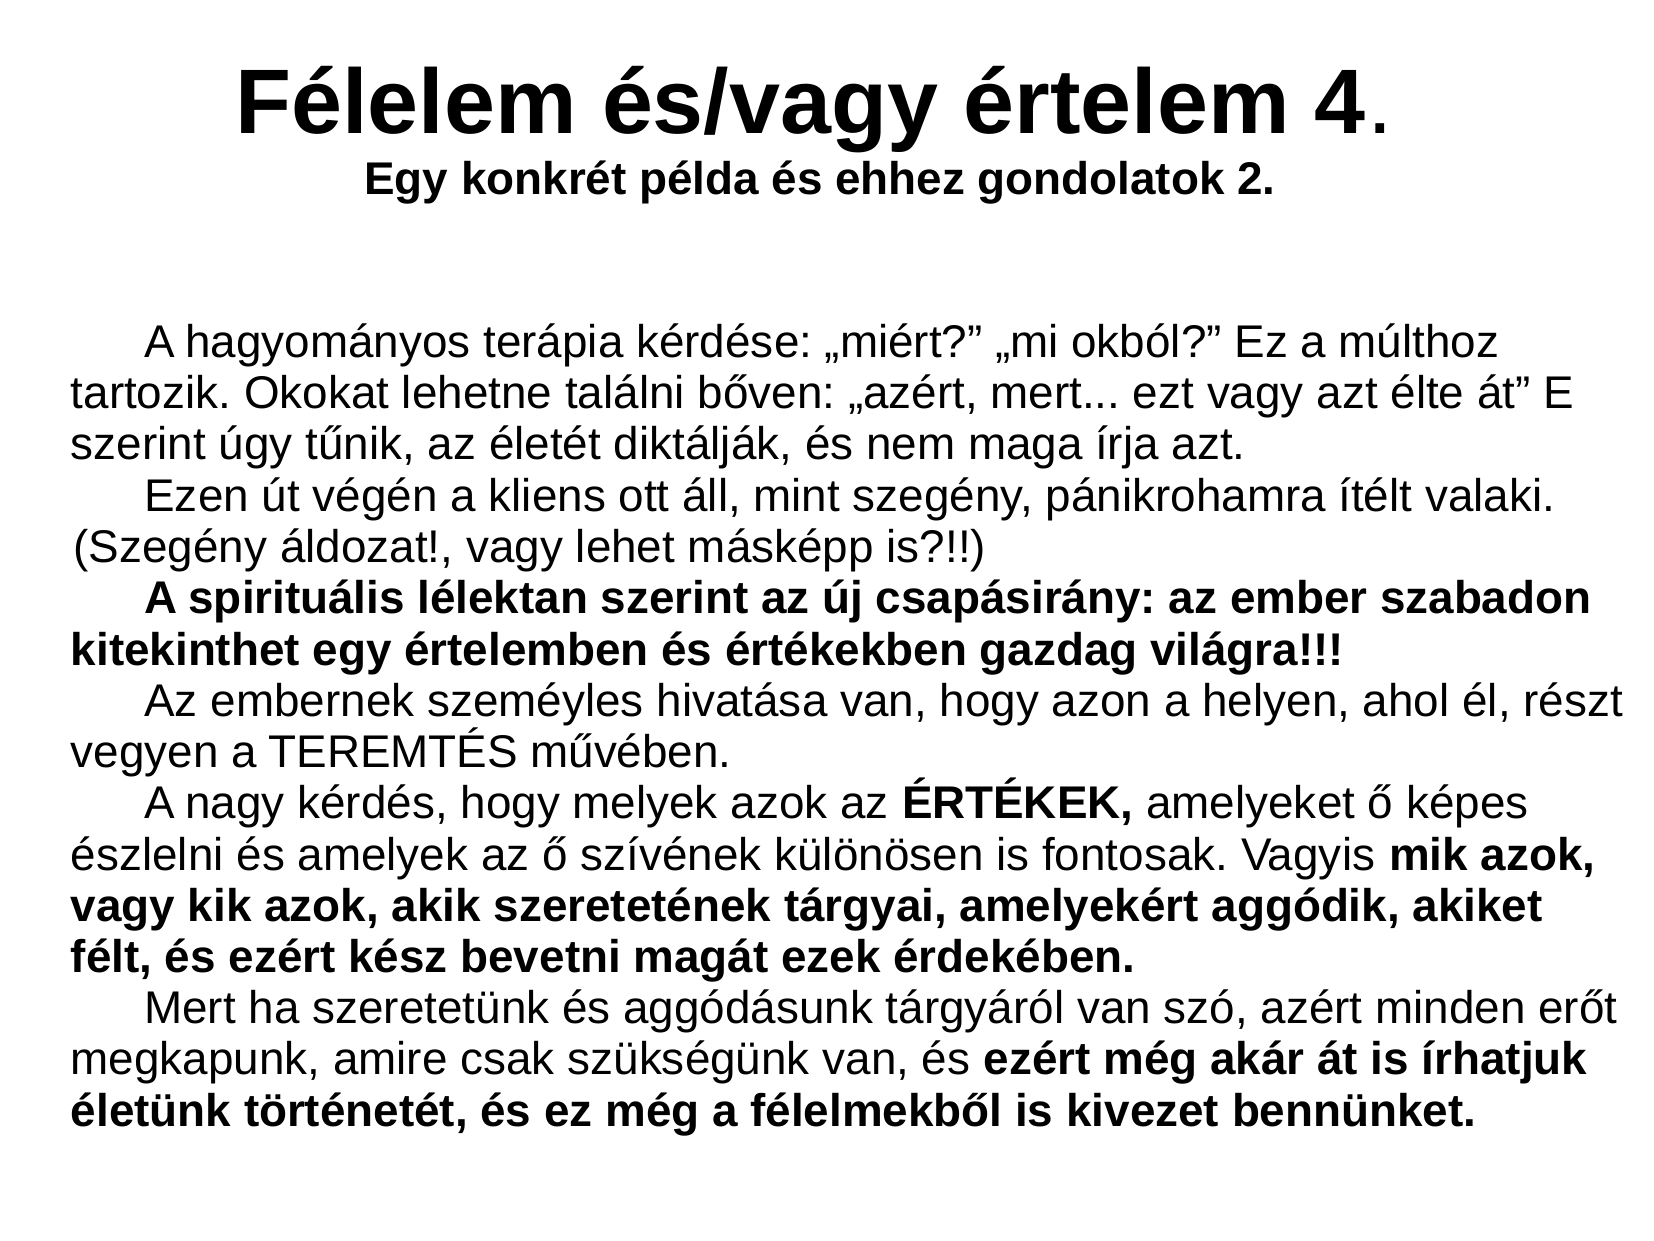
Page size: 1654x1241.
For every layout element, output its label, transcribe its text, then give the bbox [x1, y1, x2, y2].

subtitle A hagyományos terápia kérdése: „miért?” „mi okból?” Ez a múlthoz tartozik. Okokat lehetne találni bőven: „azért, mert... ezt vagy azt élte át” E szerint úgy tűnik, az életét diktálják, és nem maga írja azt. Ezen út végén a kliens ott áll, mint szegény, pánikrohamra ítélt valaki. (Szegény áldozat!, vagy lehet másképp is?!!) A spirituális lélektan szerint az új csapásirány: az ember szabadon kitekinthet egy értelemben és értékekben gazdag világra!!! Az embernek szeméyles hivatása van, hogy azon a helyen, ahol él, részt vegyen a TEREMTÉS művében. A nagy kérdés, hogy melyek azok az ÉRTÉKEK, amelyeket ő képes észlelni és amelyek az ő szívének különösen is fontosak. Vagyis mik azok, vagy kik azok, akik szeretetének tárgyai, amelyekért aggódik, akiket félt, és ezért kész bevetni magát ezek érdekében. Mert ha szeretetünk és aggódásunk tárgyáról van szó, azért minden erőt megkapunk, amire csak szükségünk van, és ezért még akár át is írhatjuk életünk történetét, és ez még a félelmekből is kivezet bennünket. [0, 241, 1625, 1211]
title Félelem és/vagy értelem 4. Egy konkrét példa és ehhez gondolatok 2. [82, 35, 1571, 241]
